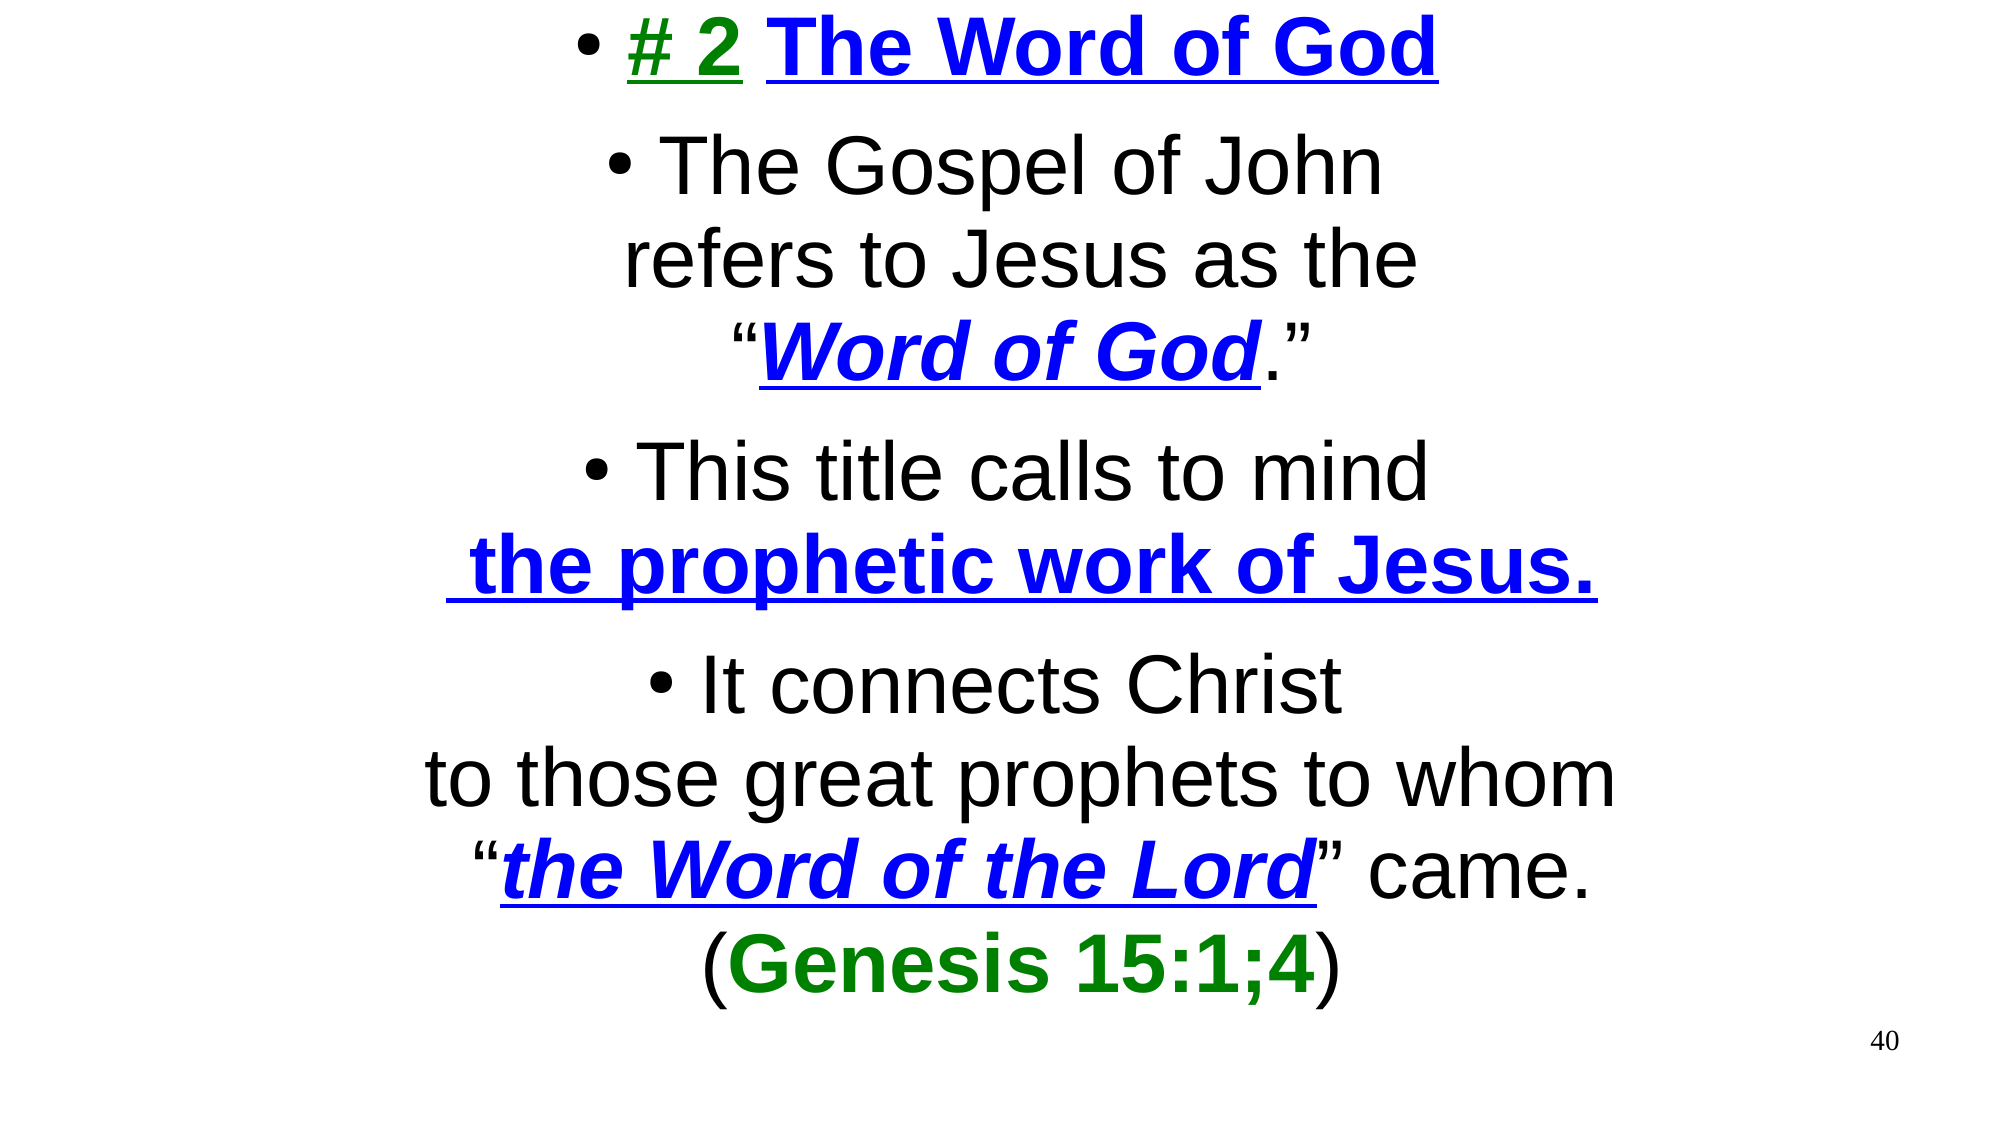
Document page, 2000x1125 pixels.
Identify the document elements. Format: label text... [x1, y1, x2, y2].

list # 2 The Word of God The Gospel of John refers to Jesus as the “Word of God.” This title calls to mind the prophetic work of Jesus. It connects Christ to those great prophets to whom “the Word of the Lord” came. (Genesis 15:1;4) [0, 0, 1996, 1123]
